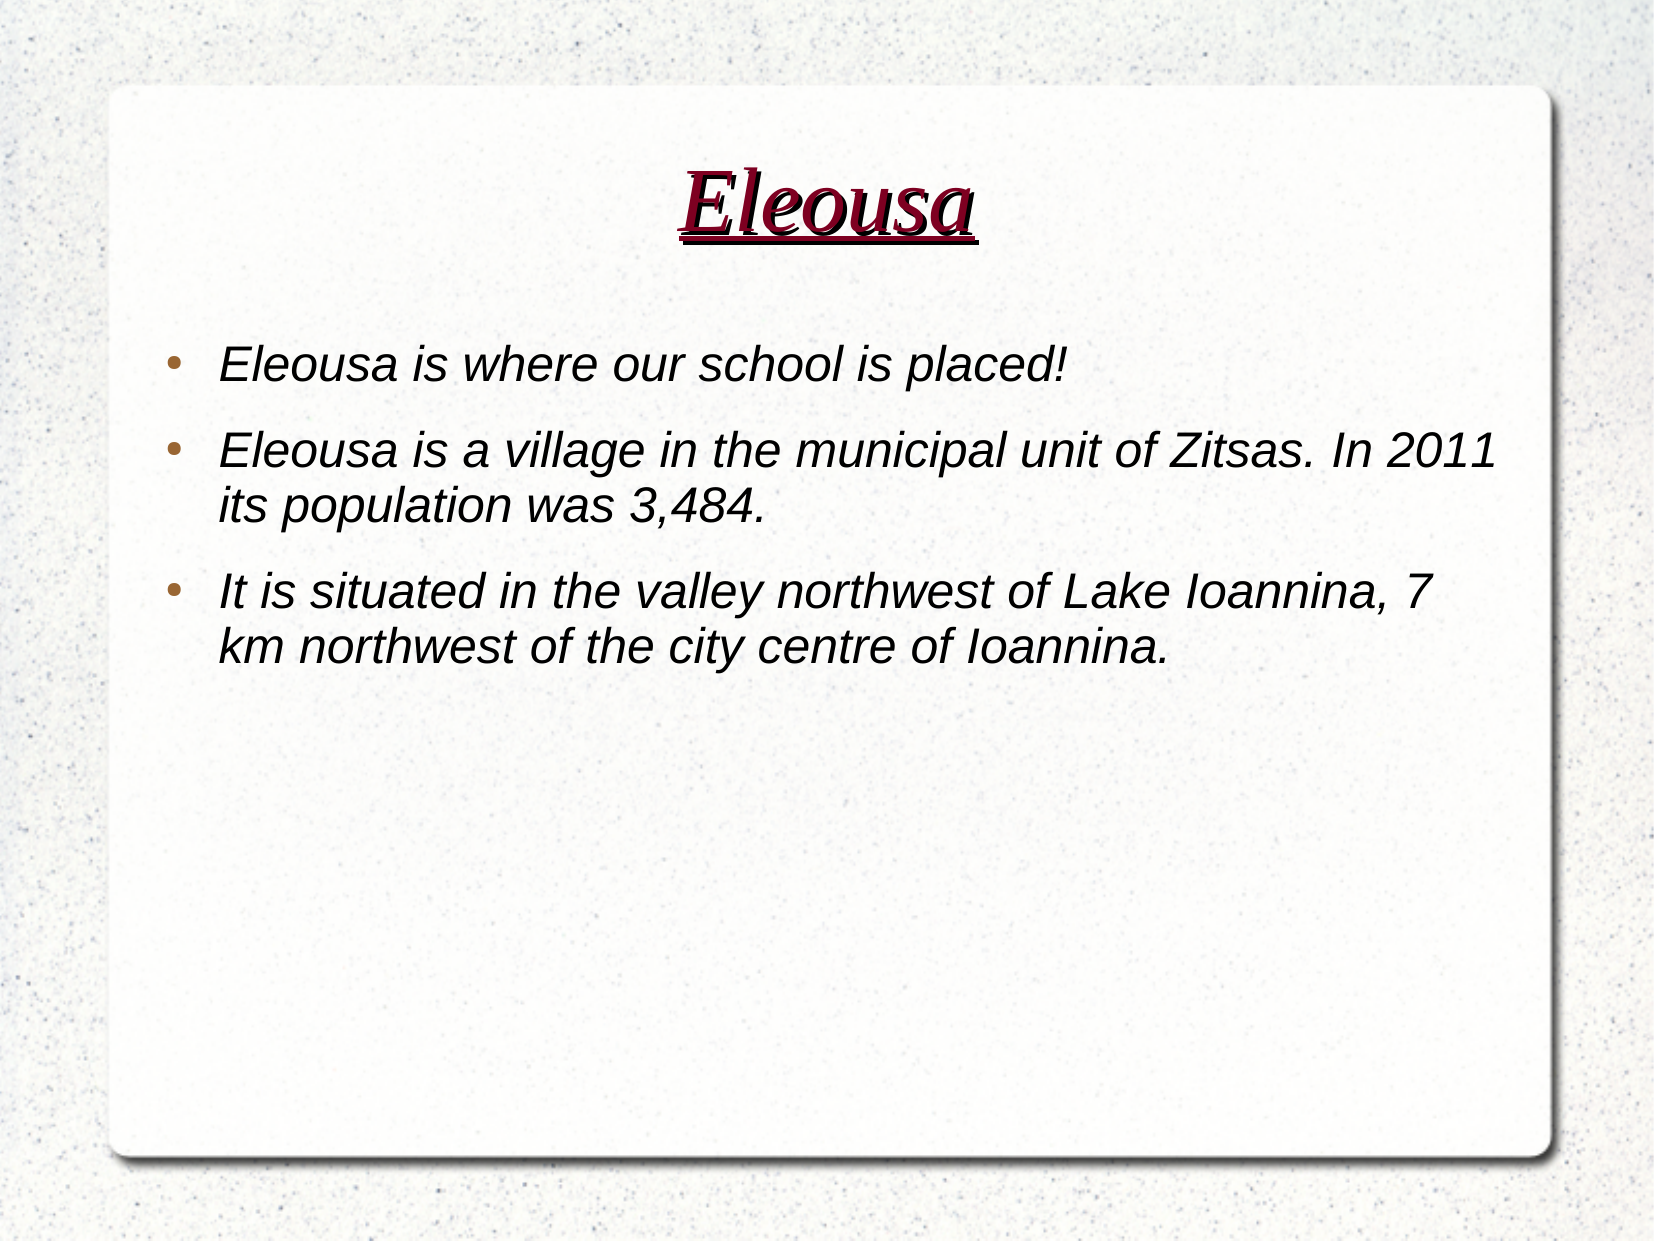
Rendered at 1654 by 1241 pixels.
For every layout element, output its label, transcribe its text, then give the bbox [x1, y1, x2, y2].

title Eleousa [118, 96, 1536, 304]
list Eleousa is where our school is placed! Eleousa is a village in the municipal unit of Zitsas. In 2011 its population was 3,484. It is situated in the valley northwest of Lake Ioannina, 7 km northwest of the city centre of Ioannina. [147, 336, 1506, 1042]
picture [0, 0, 1654, 1241]
